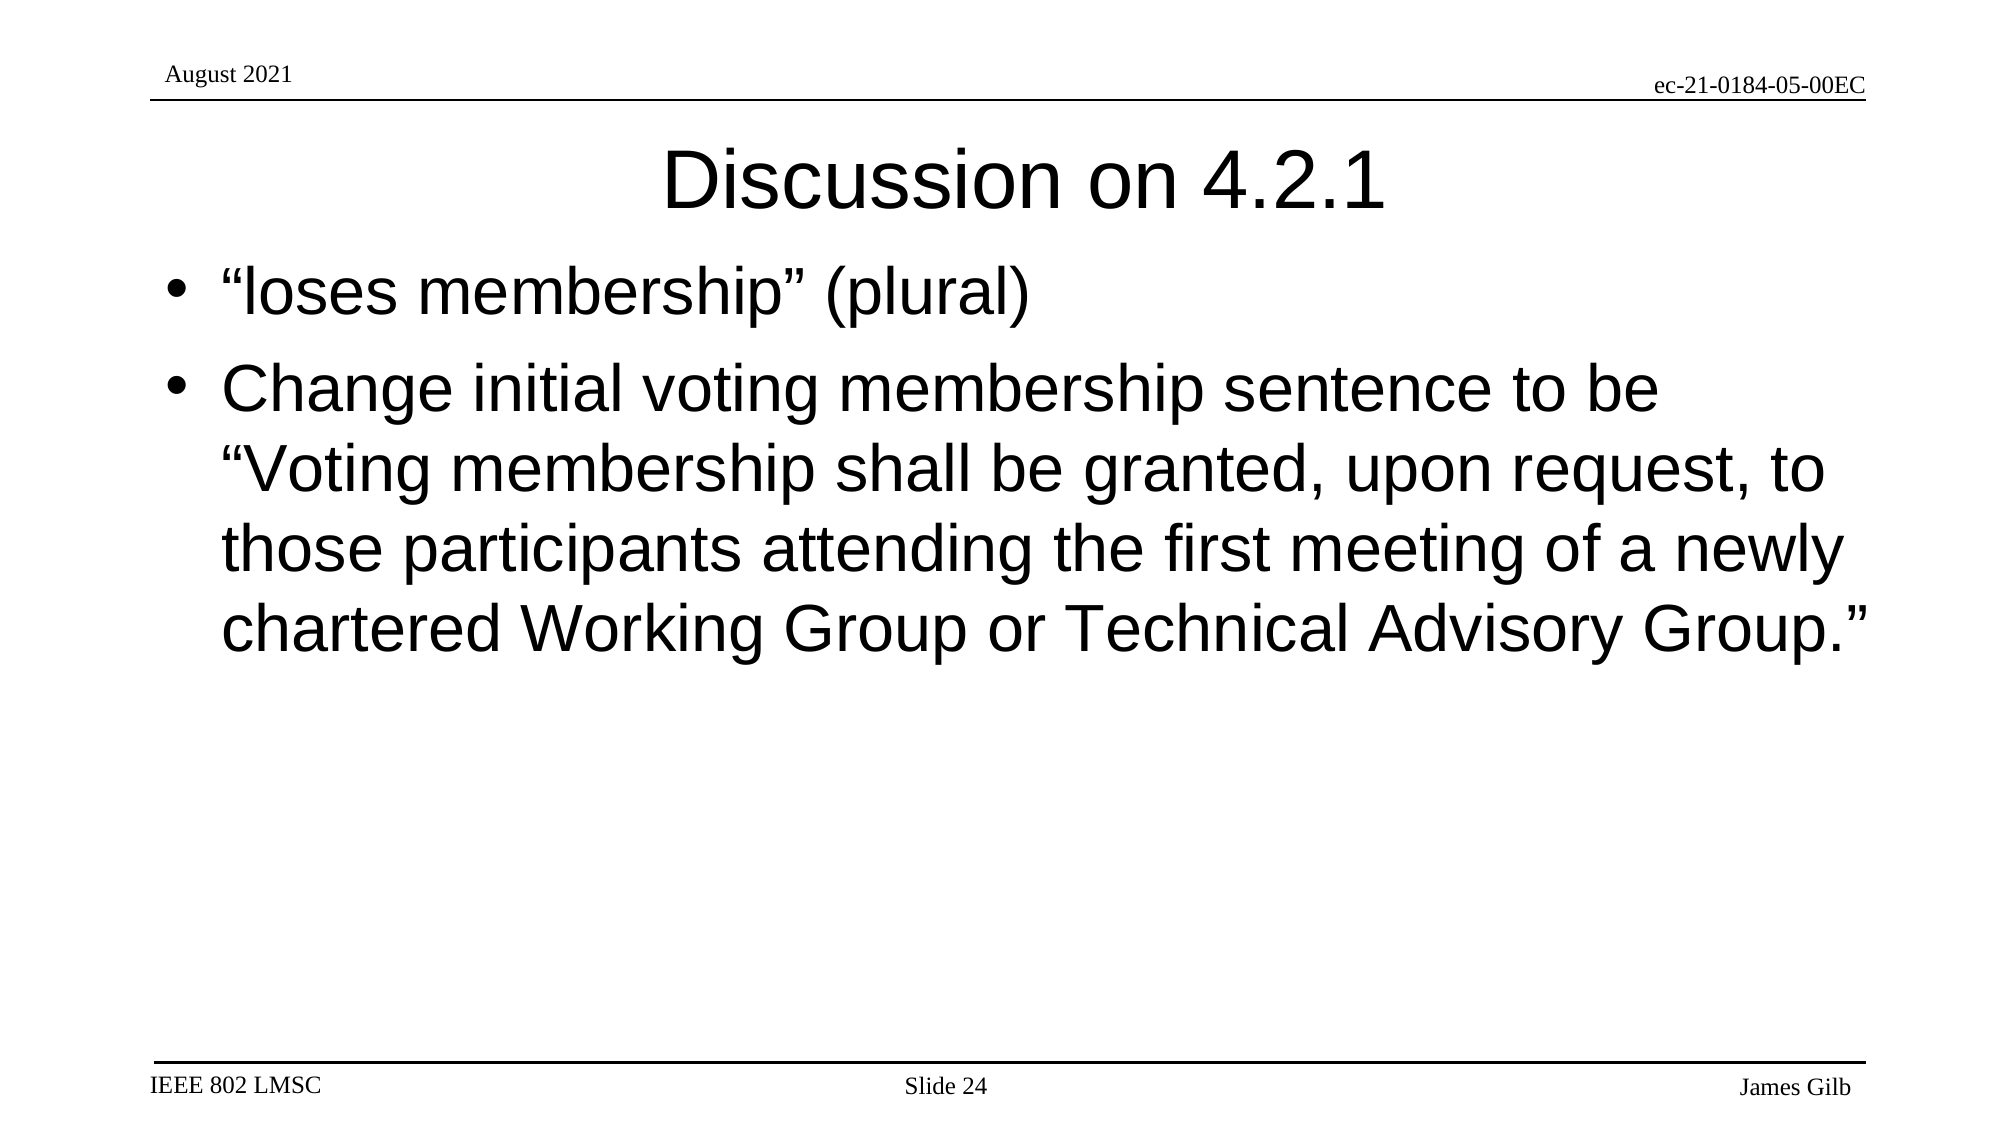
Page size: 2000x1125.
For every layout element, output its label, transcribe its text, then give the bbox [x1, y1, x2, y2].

title Discussion on 4.2.1 [149, 112, 1900, 238]
list “loses membership” (plural) Change initial voting membership sentence to be “Voting membership shall be granted, upon request, to those participants attending the first meeting of a newly chartered Working Group or Technical Advisory Group.” [149, 239, 1900, 1051]
